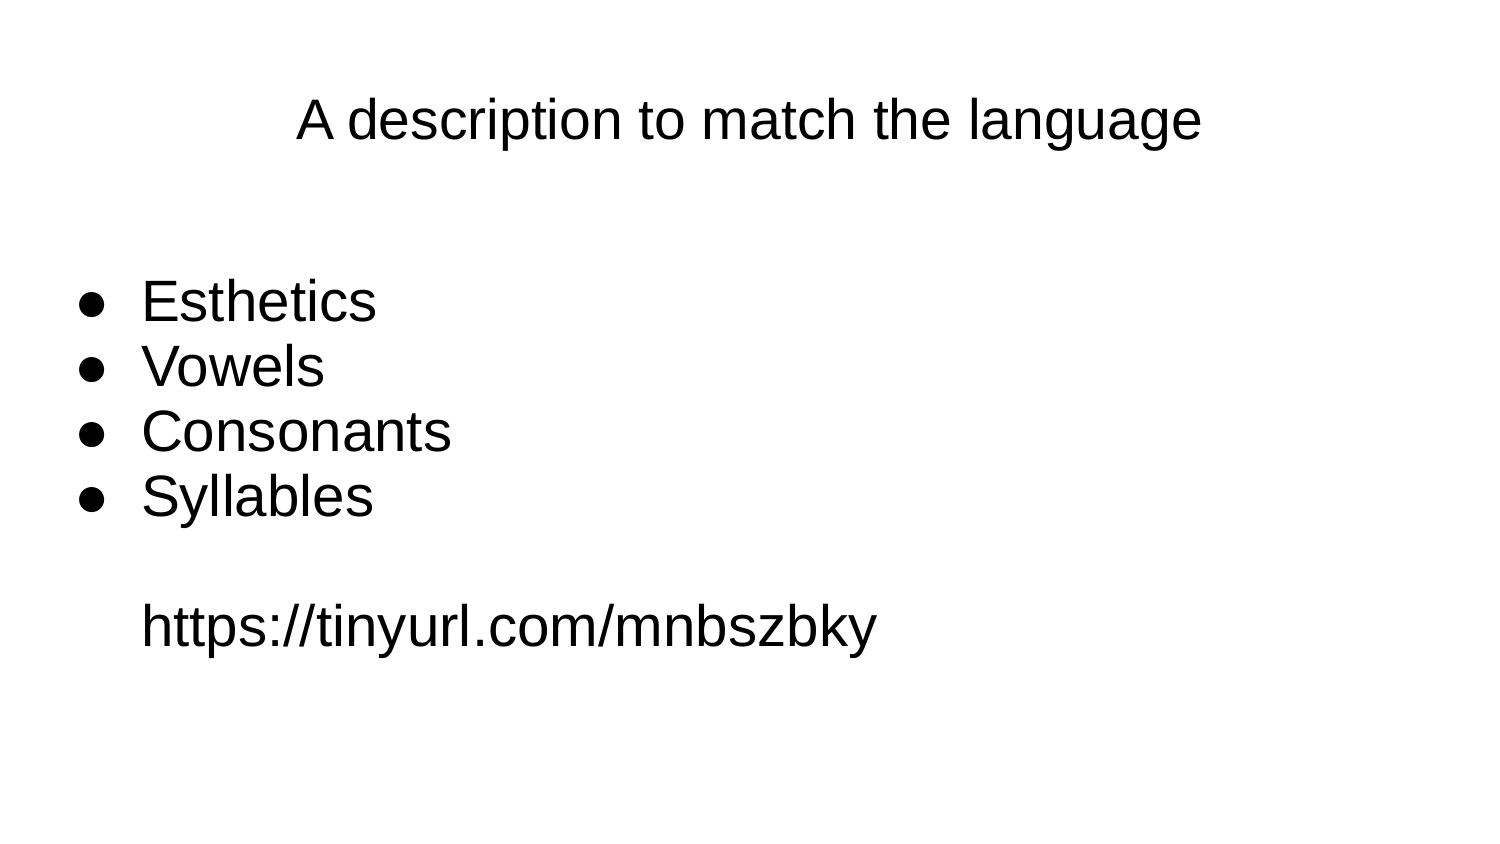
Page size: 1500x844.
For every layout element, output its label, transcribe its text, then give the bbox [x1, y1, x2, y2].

title A description to match the language [51, 72, 1449, 167]
list Esthetics Vowels Consonants Syllables https://tinyurl.com/mnbszbky [51, 189, 1449, 750]
